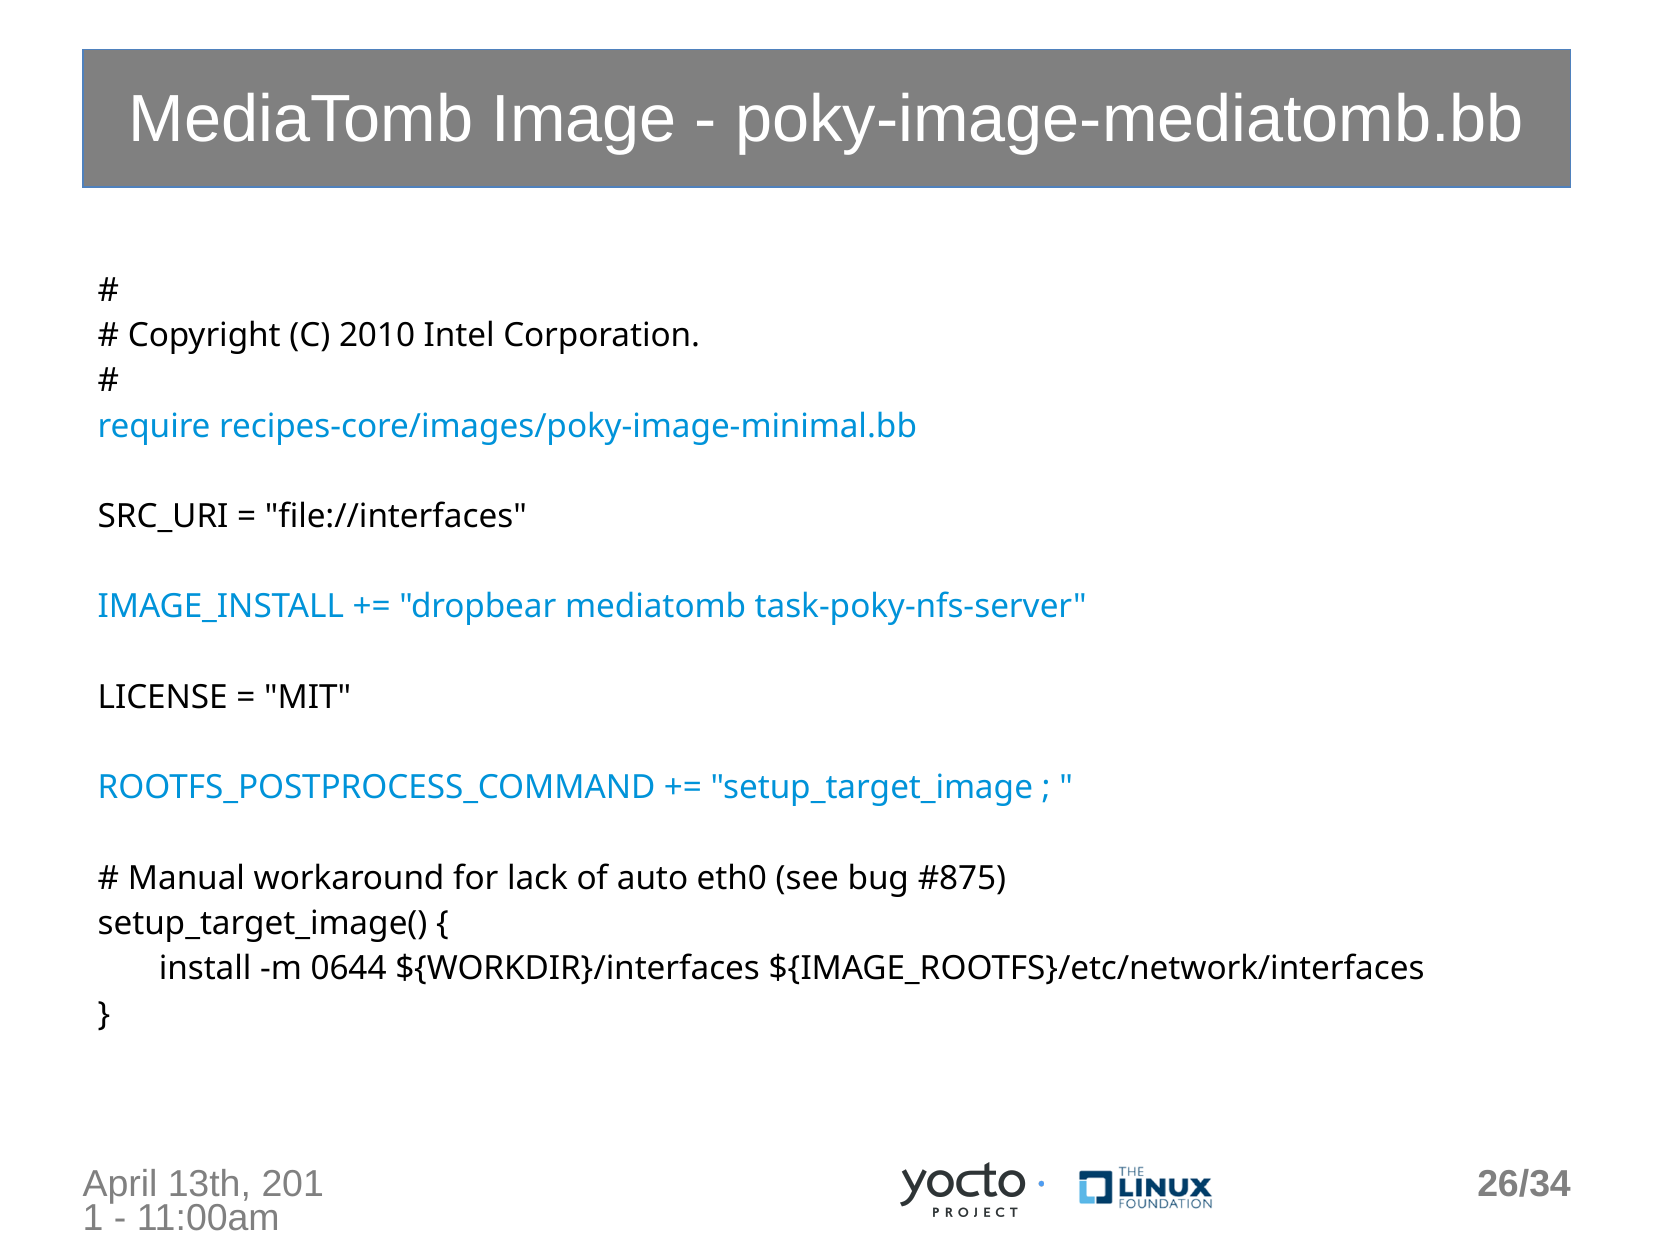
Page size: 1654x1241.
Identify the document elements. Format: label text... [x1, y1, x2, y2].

picture [1075, 1162, 1215, 1211]
picture [900, 1162, 1044, 1217]
title MediaTomb Image - poky-image-mediatomb.bb [82, 56, 1571, 181]
text_box # # Copyright (C) 2010 Intel Corporation. # require recipes-core/images/poky-image-minimal.bb SRC_URI = "file://interfaces" IMAGE_INSTALL += "dropbear mediatomb task-poky-nfs-server" LICENSE = "MIT" ROOTFS_POSTPROCESS_COMMAND += "setup_target_image ; " # Manual workaround for lack of auto eth0 (see bug #875) setup_target_image() { install -m 0644 ${WORKDIR}/interfaces ${IMAGE_ROOTFS}/etc/network/interfaces } [82, 258, 1580, 988]
